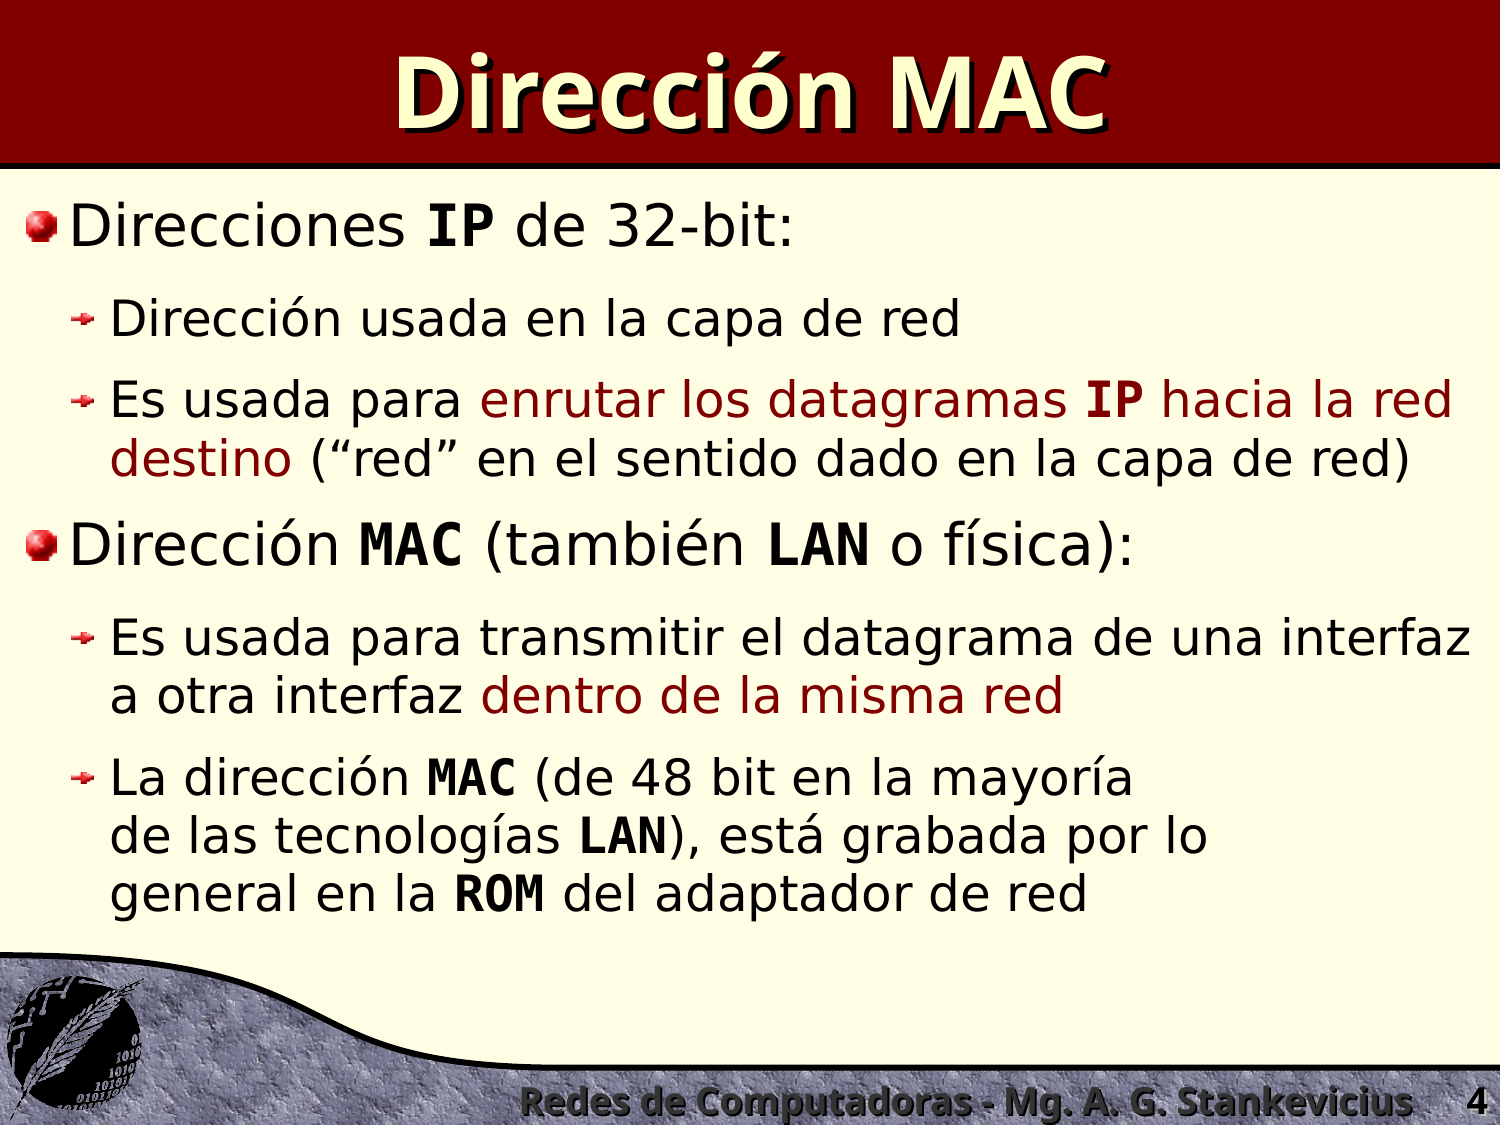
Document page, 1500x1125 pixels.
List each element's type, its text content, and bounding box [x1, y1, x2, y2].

picture [790, 1100, 795, 1110]
picture [0, 959, 1500, 1125]
title Dirección MAC [15, 5, 1485, 160]
picture [1047, 1100, 1054, 1110]
list Direcciones IP de 32-bit: Dirección usada en la capa de red Es usada para enrutar los datagramas IP hacia la red destino (“red” en el sentido dado en la capa de red) Dirección MAC (también LAN o física): Es usada para transmitir el datagrama de una interfaz a otra interfaz dentro de la misma red La dirección MAC (de 48 bit en la mayoría de las tecnologías LAN), está grabada por lo general en la ROM del adaptador de red [11, 192, 1486, 924]
